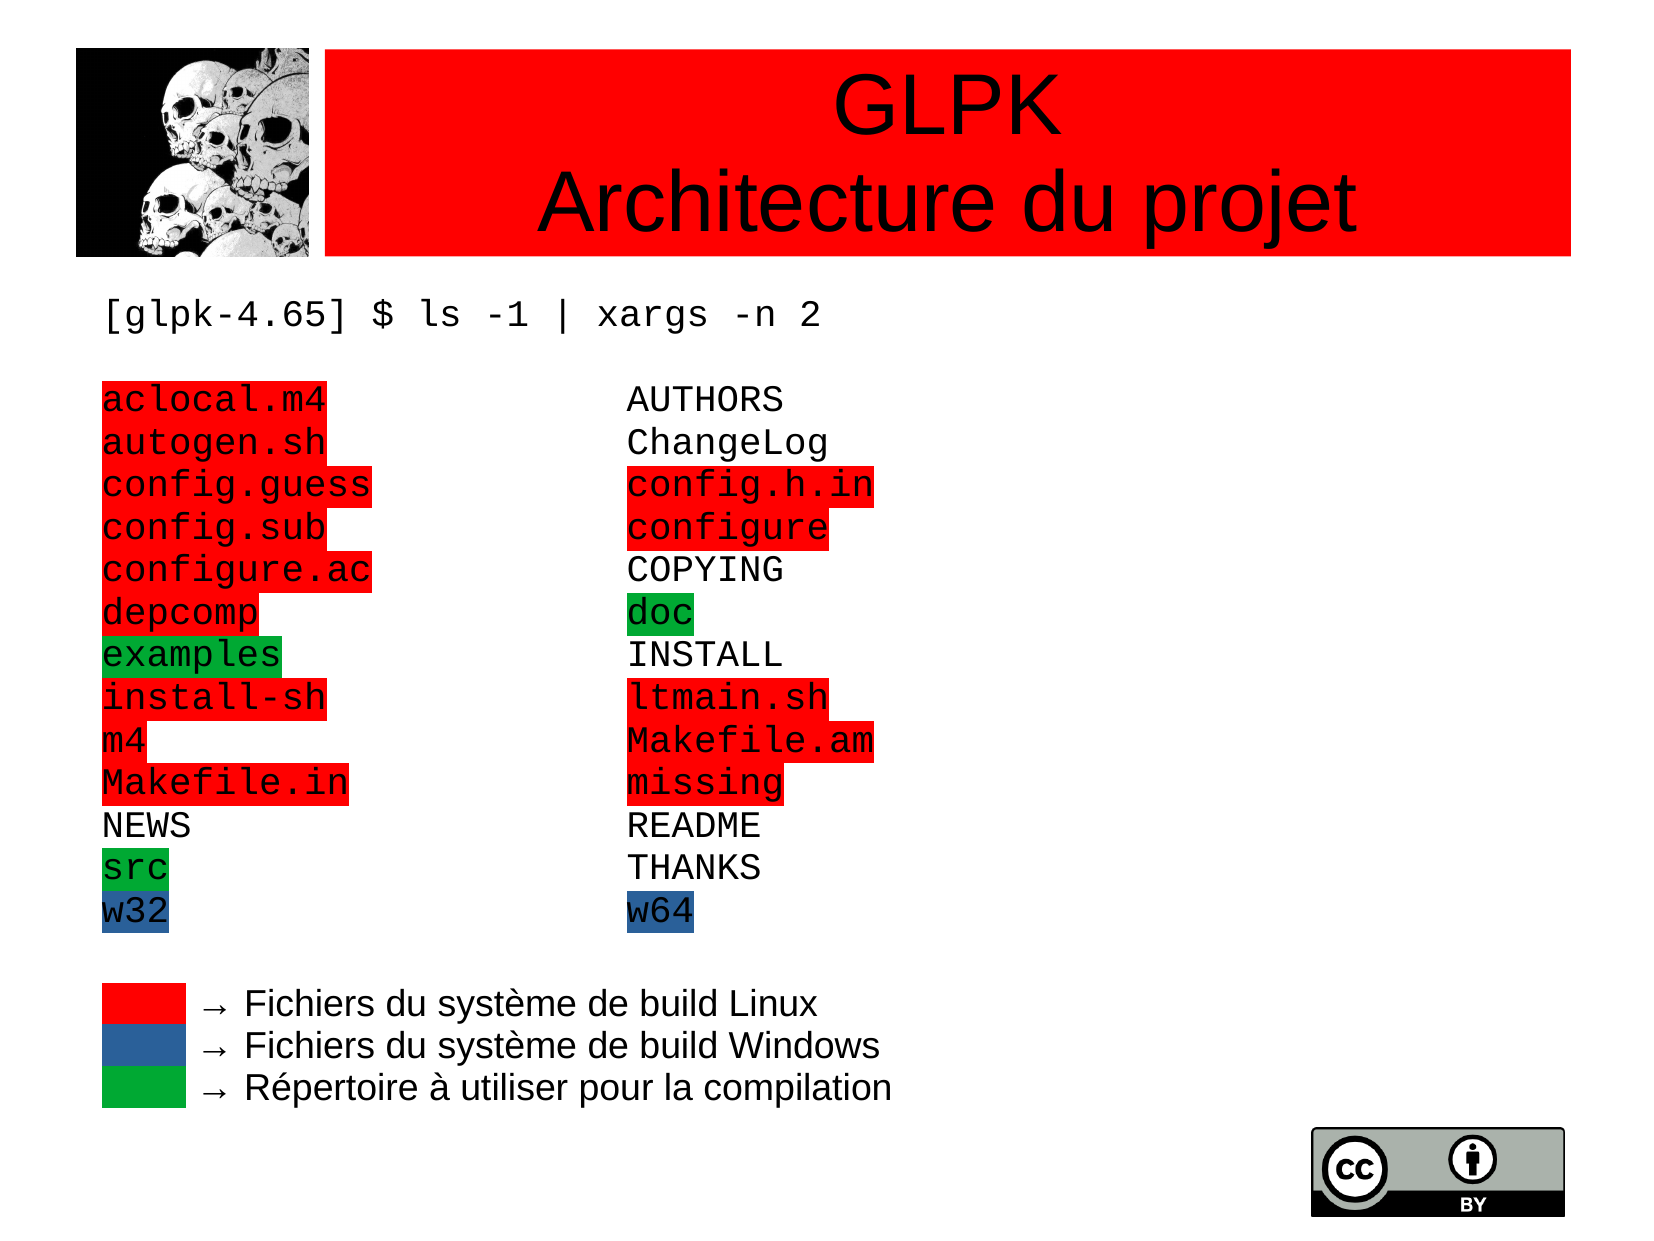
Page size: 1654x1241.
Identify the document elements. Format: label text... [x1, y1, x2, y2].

picture [1311, 1127, 1565, 1217]
text_box [glpk-4.65] $ ls -1 | xargs -n 2 aclocal.m4 AUTHORS autogen.sh ChangeLog config.guess config.h.in config.sub configure configure.ac COPYING depcomp doc examples INSTALL install-sh ltmain.sh m4 Makefile.am Makefile.in missing NEWS README src THANKS w32 w64 [86, 288, 1062, 983]
picture [76, 48, 309, 257]
title GLPK Architecture du projet [324, 49, 1571, 257]
text_box → Fichiers du système de build Linux → Fichiers du système de build Windows → Répertoire à utiliser pour la compilation [86, 975, 987, 1116]
